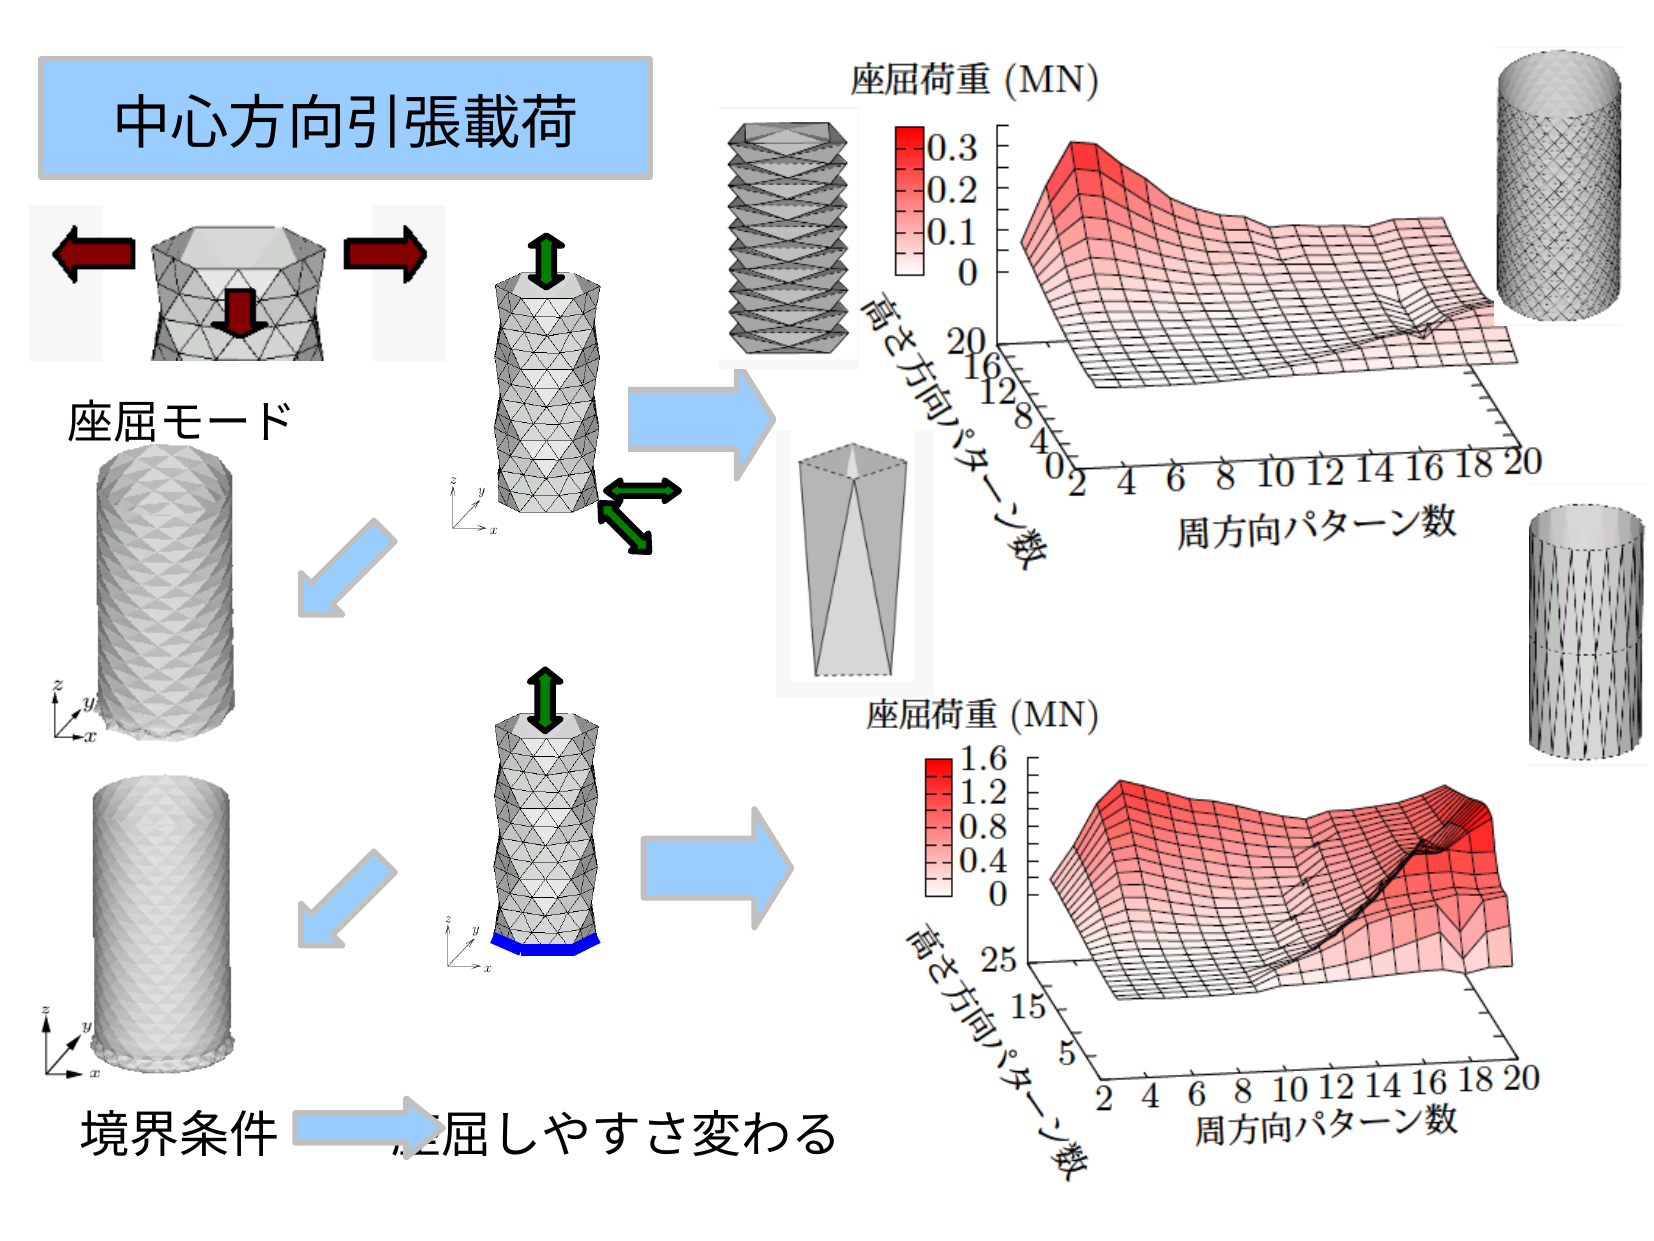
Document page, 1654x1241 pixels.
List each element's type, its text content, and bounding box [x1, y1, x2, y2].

picture [41, 427, 259, 758]
text_box [300, 520, 395, 615]
text_box [530, 235, 563, 288]
picture [32, 765, 267, 1096]
text_box 座屈モード [53, 378, 438, 453]
picture [719, 47, 1647, 1182]
picture [29, 205, 446, 361]
text_box 中心方向引張載荷 [41, 59, 650, 178]
text_box [295, 1098, 443, 1158]
picture [447, 214, 628, 535]
text_box [605, 480, 680, 502]
text_box [529, 669, 561, 732]
picture [442, 655, 626, 973]
text_box [643, 809, 792, 928]
text_box [600, 502, 650, 553]
text_box [300, 851, 395, 946]
text_box [628, 369, 774, 479]
text_box 境界条件 座屈しやすさ変わる [64, 1086, 951, 1167]
